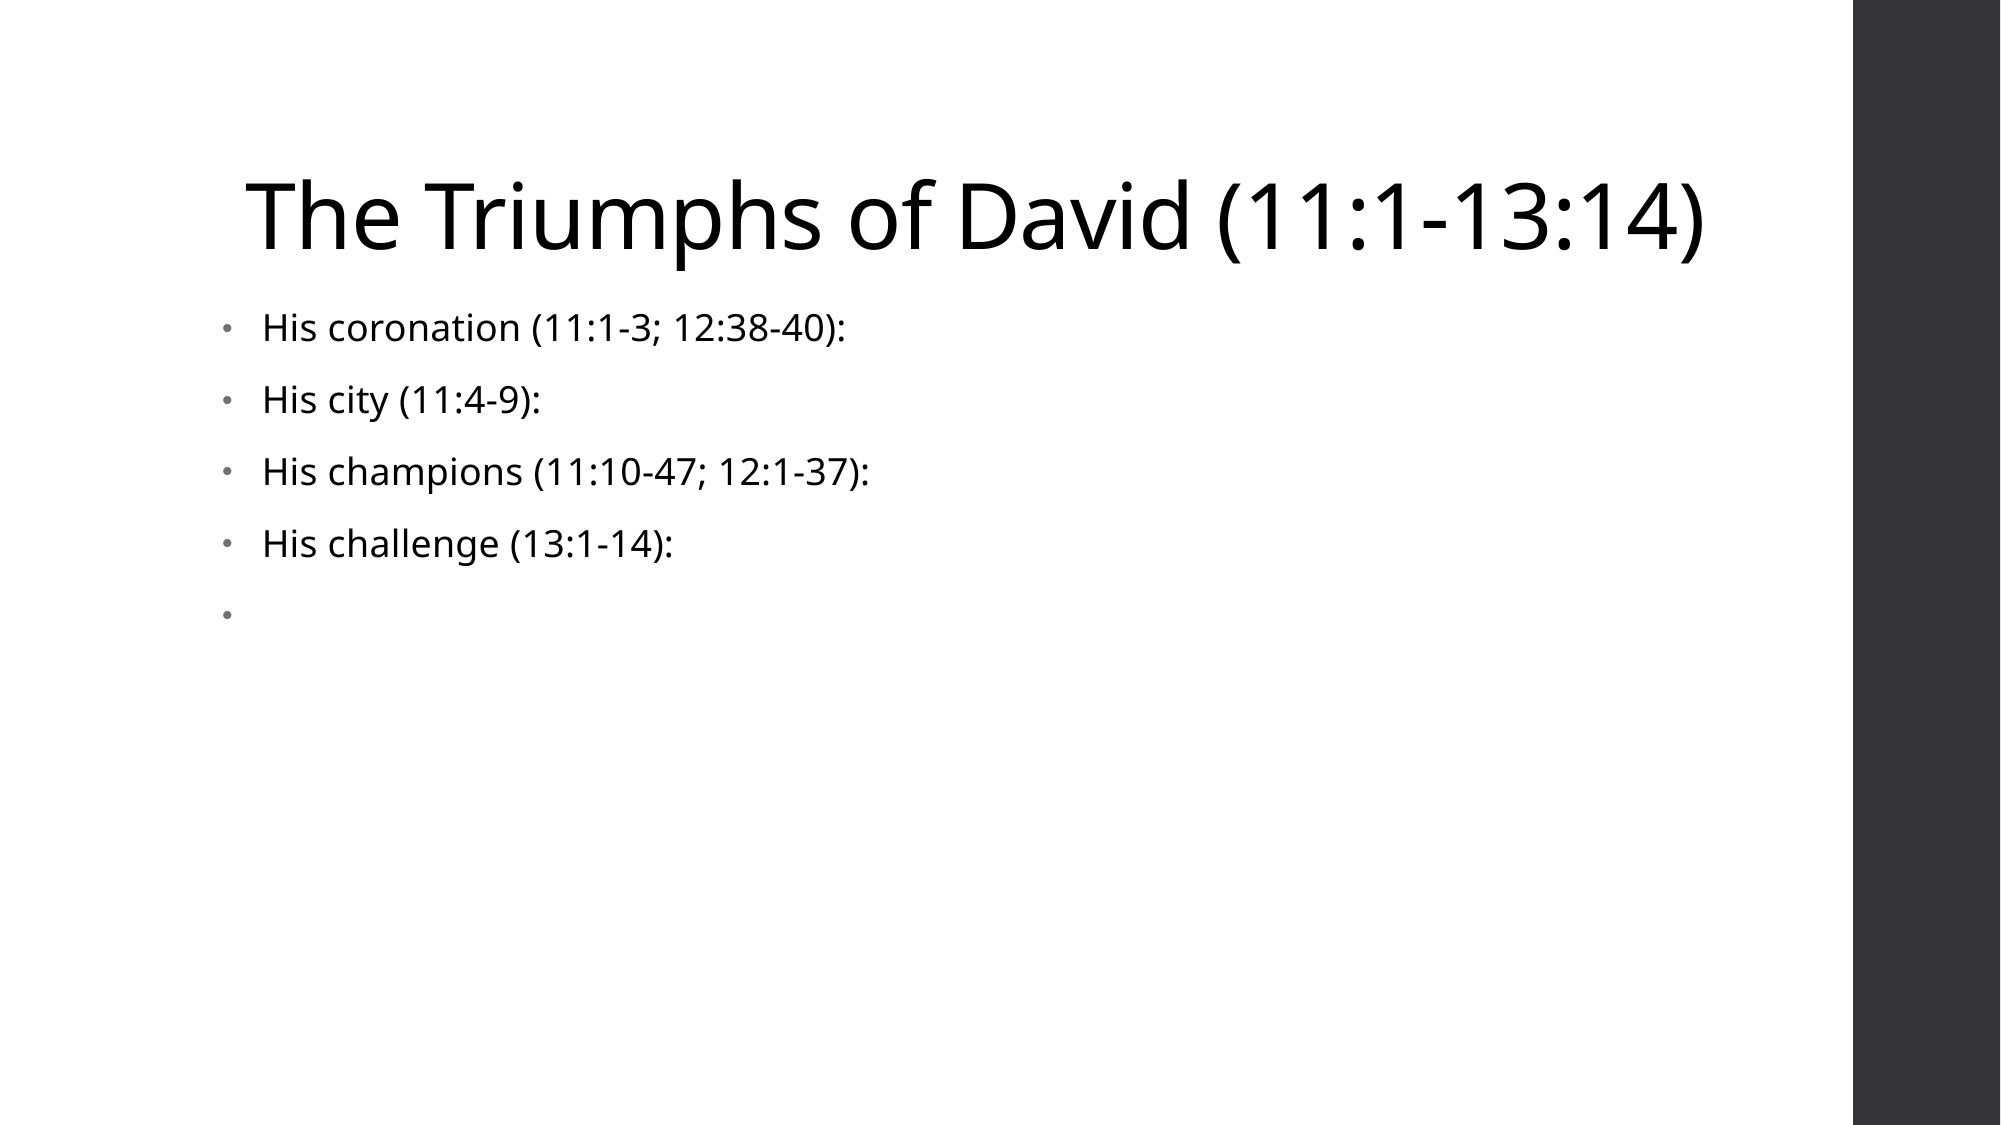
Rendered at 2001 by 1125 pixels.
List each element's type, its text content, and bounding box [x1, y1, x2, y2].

title The Triumphs of David (11:1-13:14) [206, 60, 1797, 278]
list His coronation (11:1-3; 12:38-40): His city (11:4-9): His champions (11:10-47; 12:1-37): His challenge (13:1-14): [206, 299, 1617, 1014]
